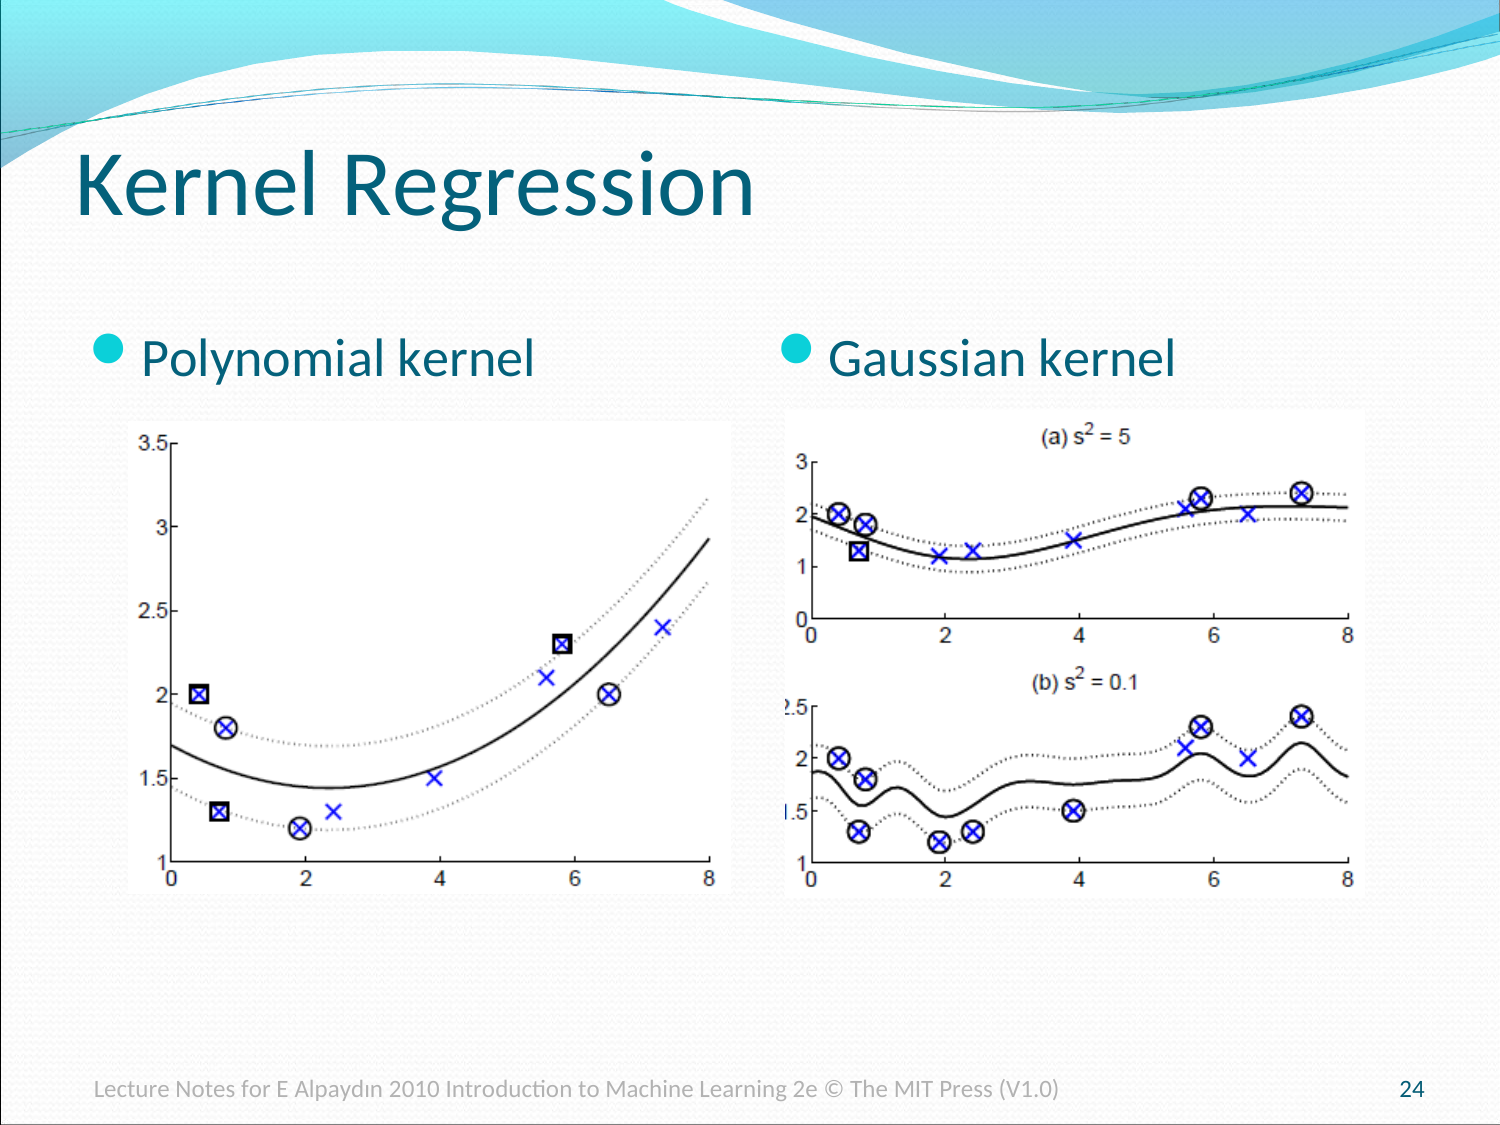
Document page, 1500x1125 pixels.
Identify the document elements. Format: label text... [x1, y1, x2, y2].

text_box <number> [1299, 1042, 1426, 1103]
picture [0, 0, 1500, 1125]
text_box Polynomial kernel [75, 315, 738, 1043]
text_box Gaussian kernel [762, 315, 1426, 1043]
text_box Kernel Regression [75, 114, 1426, 235]
text_box Lecture Notes for E Alpaydın 2010 Introduction to Machine Learning 2e © The MIT Press (V1.0) [93, 1042, 1254, 1103]
